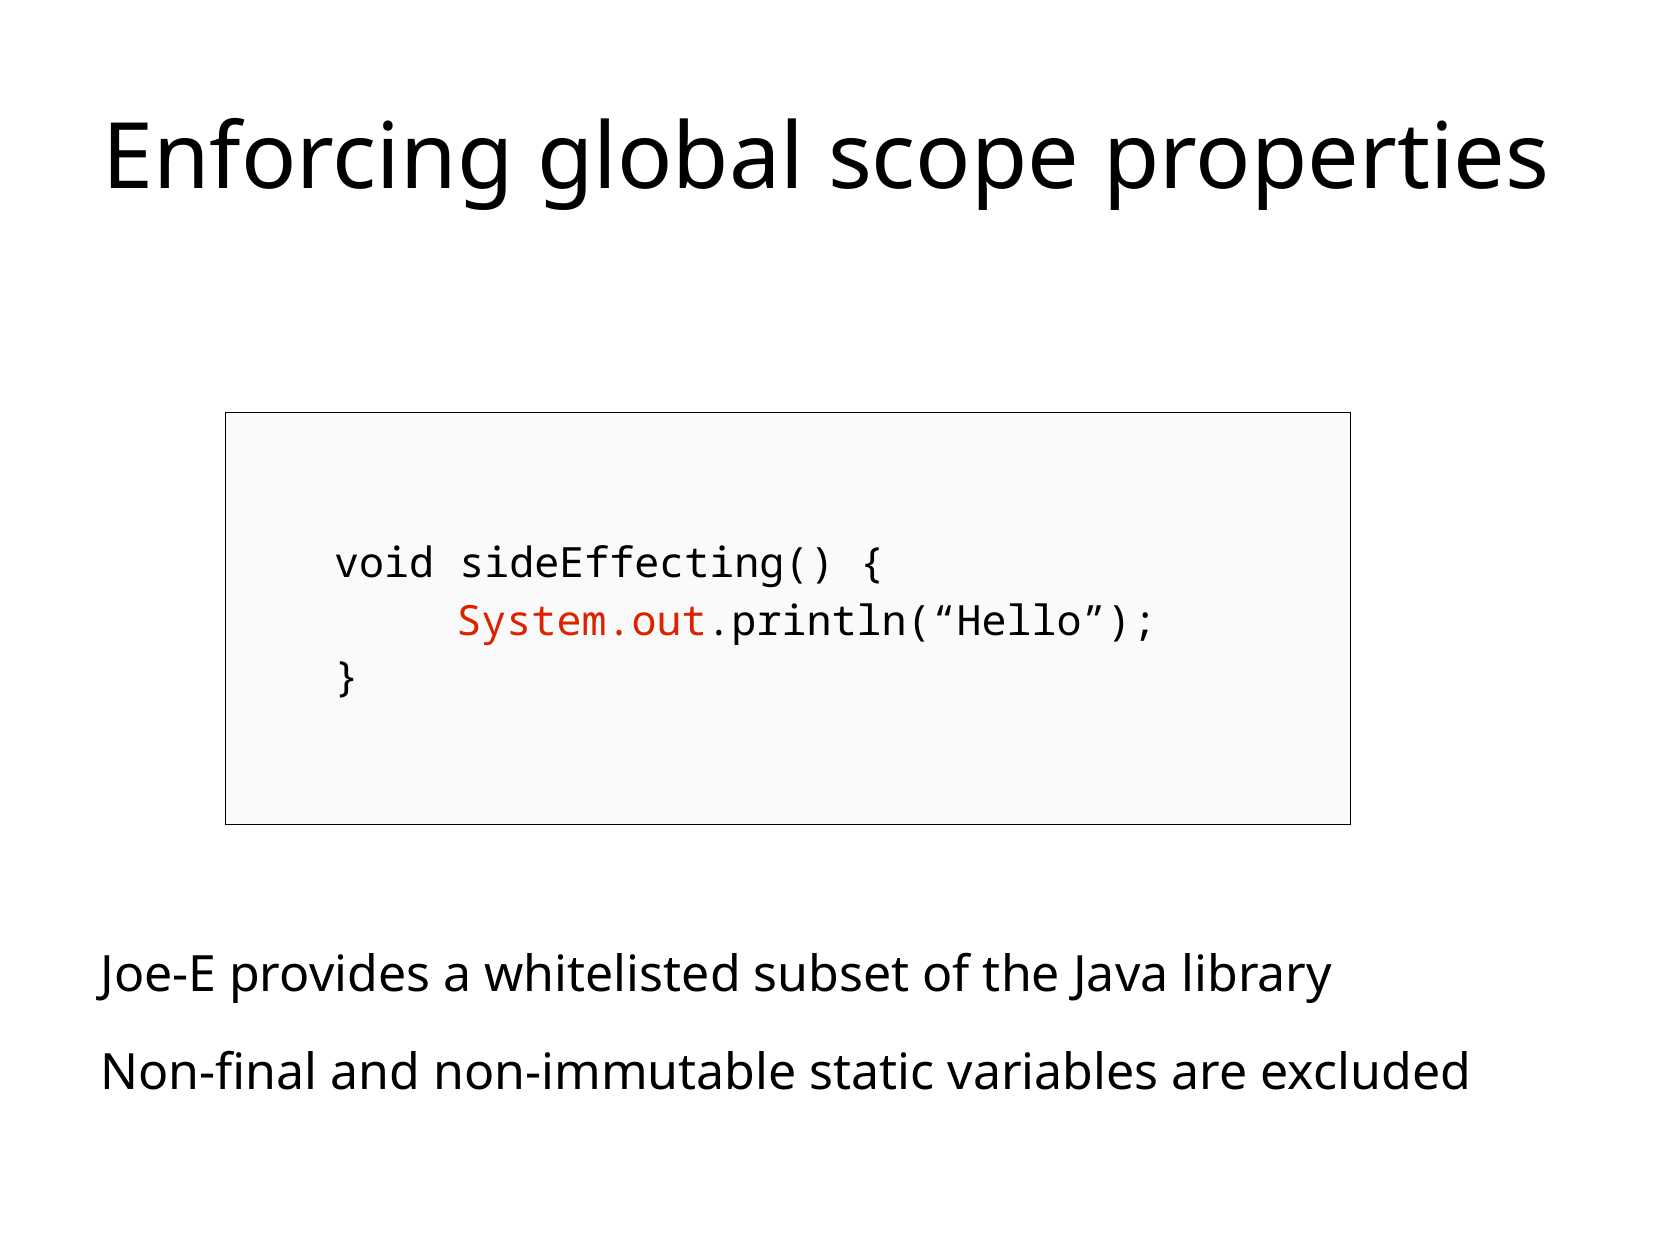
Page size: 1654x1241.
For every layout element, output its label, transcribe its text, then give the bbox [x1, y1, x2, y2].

title Enforcing global scope properties [82, 56, 1571, 250]
list Joe-E provides a whitelisted subset of the Java library Non-final and non-immutable static variables are excluded [82, 937, 1571, 1096]
text_box void sideEffecting() { System.out.println(“Hello”); } [225, 412, 1351, 825]
